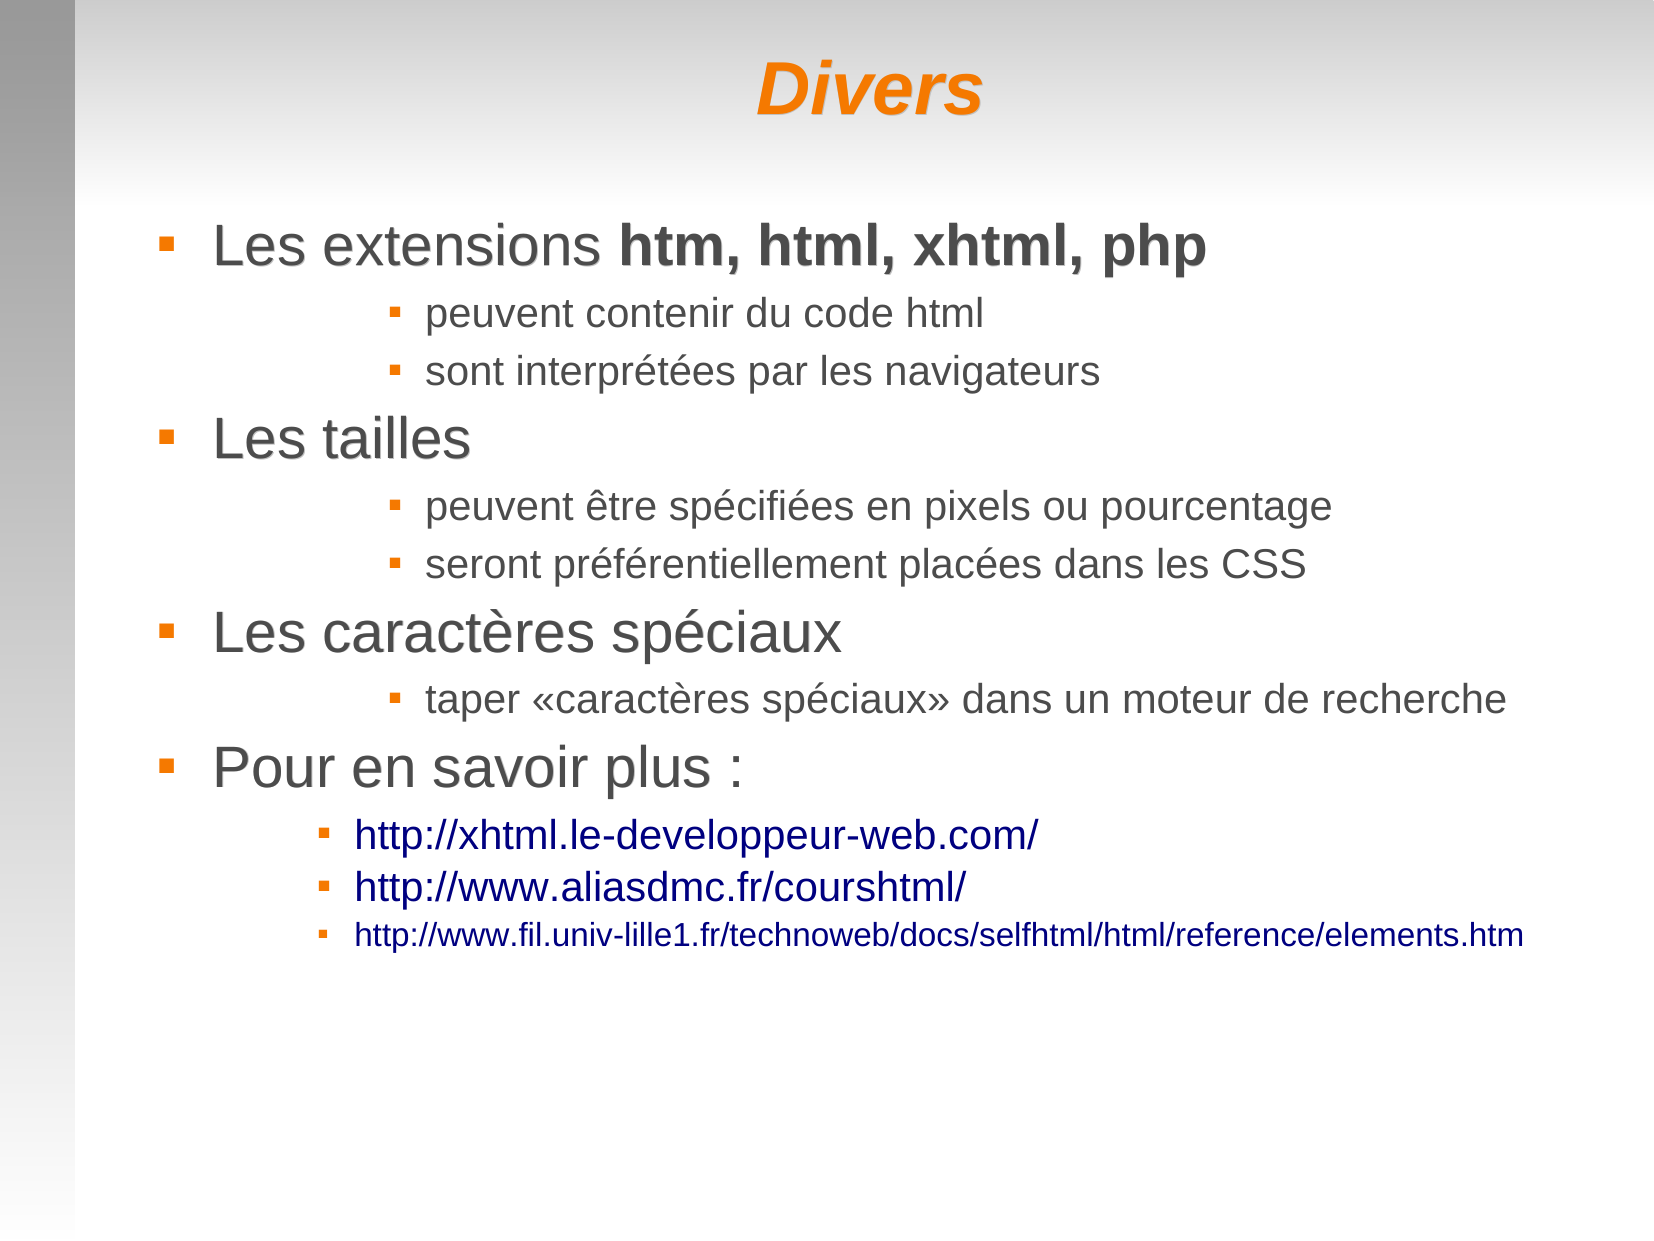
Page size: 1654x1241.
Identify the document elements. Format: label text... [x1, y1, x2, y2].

title Divers [88, 0, 1654, 178]
list Les extensions htm, html, xhtml, php peuvent contenir du code html sont interprétées par les navigateurs Les tailles peuvent être spécifiées en pixels ou pourcentage seront préférentiellement placées dans les CSS Les caractères spéciaux taper «caractères spéciaux» dans un moteur de recherche Pour en savoir plus : http://xhtml.le-developpeur-web.com/ http://www.aliasdmc.fr/courshtml/ http://www.fil.univ-lille1.fr/technoweb/docs/selfhtml/html/reference/elements.htm [141, 212, 1619, 1158]
